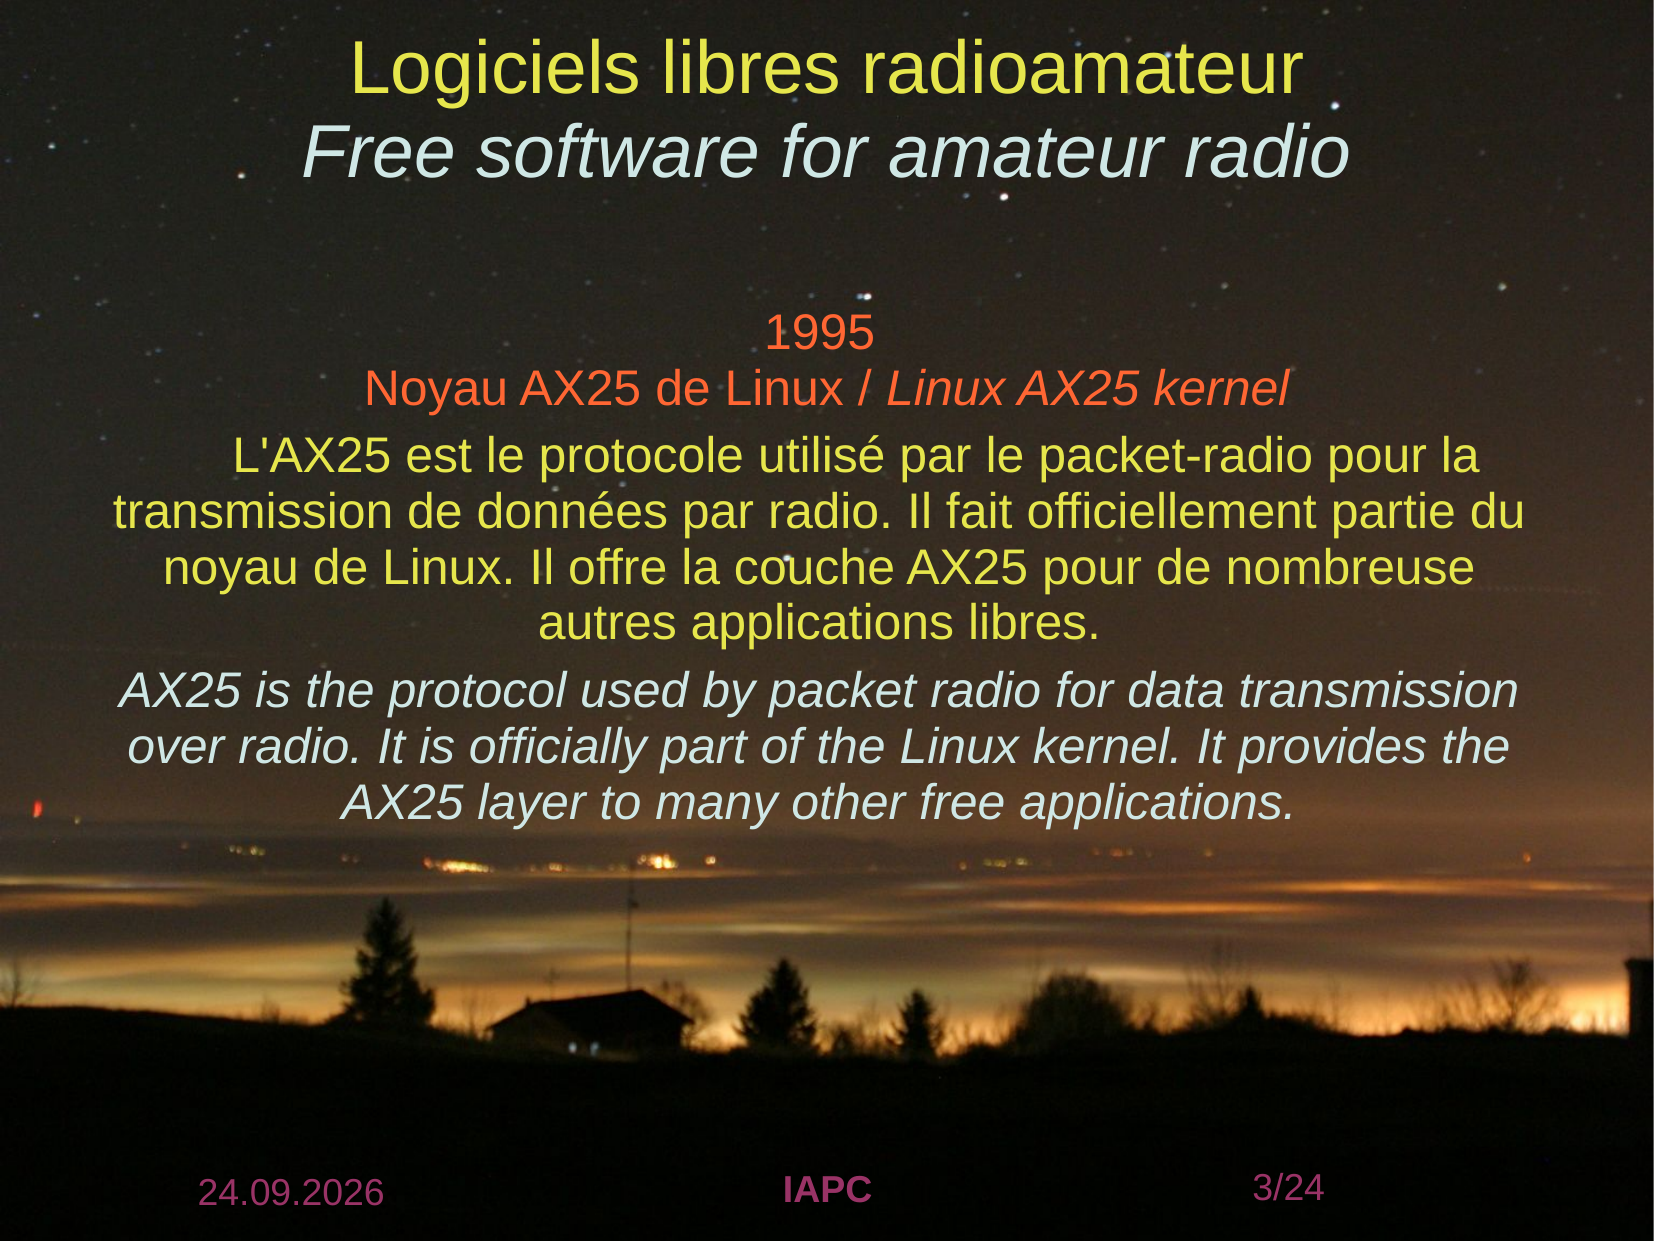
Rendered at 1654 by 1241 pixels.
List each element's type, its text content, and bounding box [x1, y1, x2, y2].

title Logiciels libres radioamateur Free software for amateur radio [82, 5, 1571, 213]
subtitle 1995 Noyau AX25 de Linux / Linux AX25 kernel L'AX25 est le protocole utilisé par le packet-radio pour la transmission de données par radio. Il fait officiellement partie du noyau de Linux. Il offre la couche AX25 pour de nombreuse autres applications libres. AX25 is the protocol used by packet radio for data transmission over radio. It is officially part of the Linux kernel. It provides the AX25 layer to many other free applications. [92, 248, 1548, 886]
picture [0, 0, 1654, 1241]
